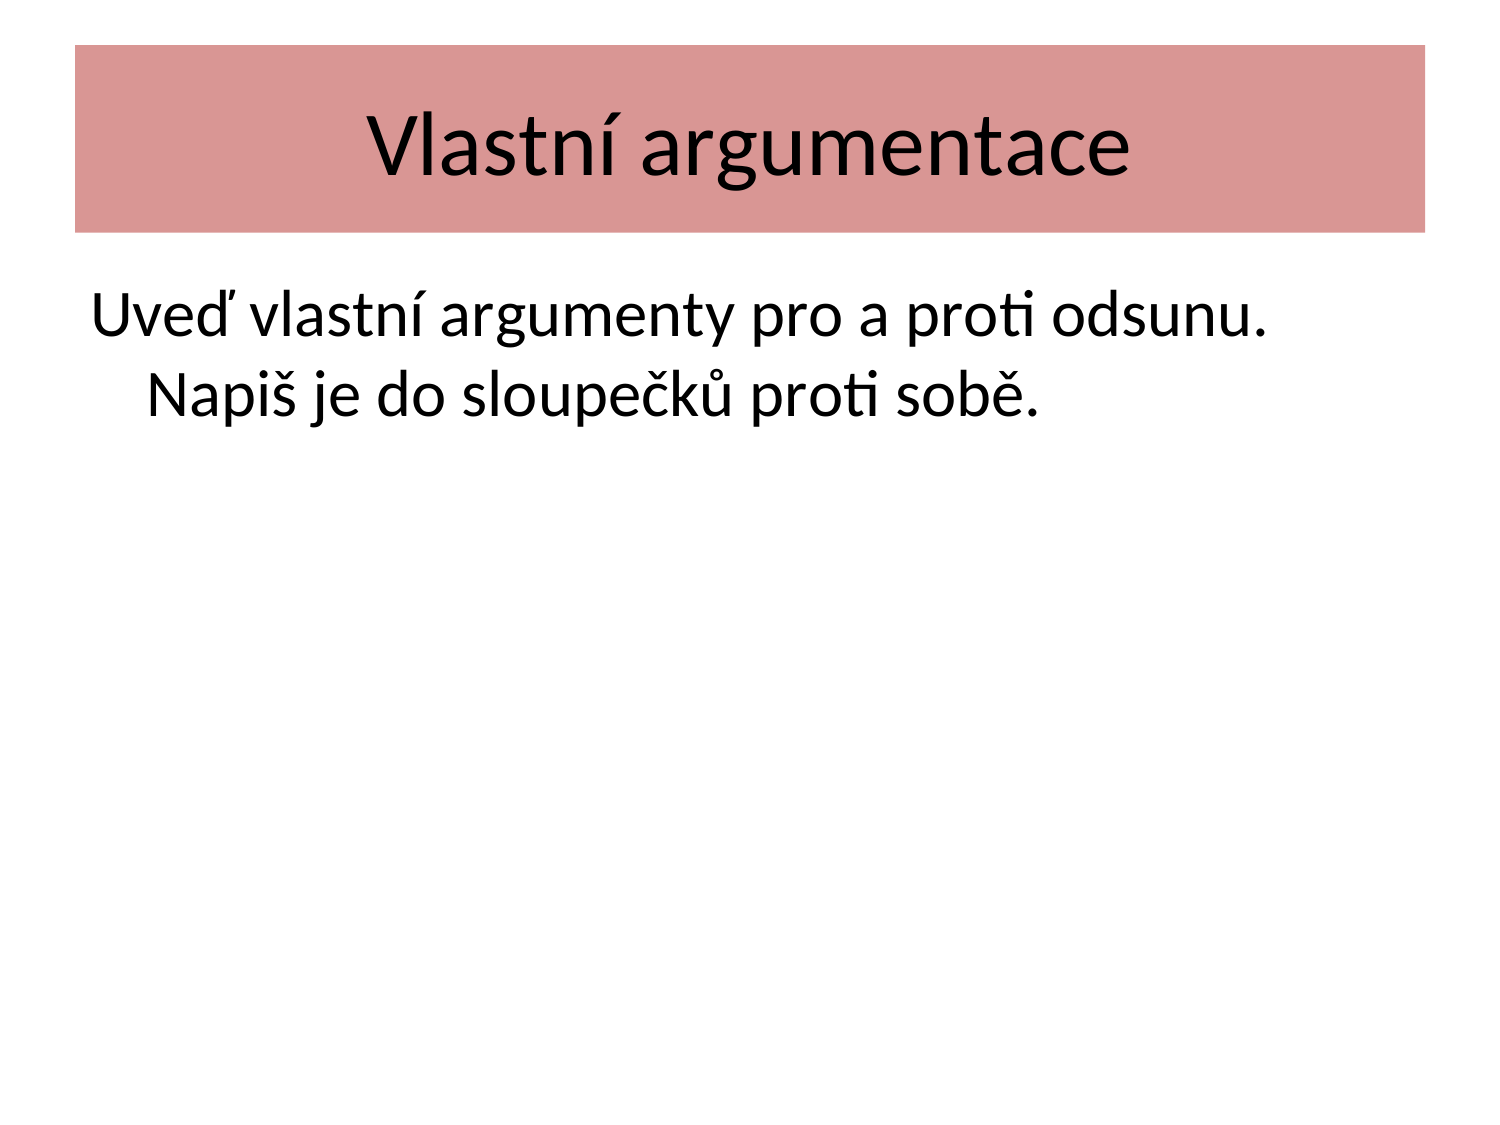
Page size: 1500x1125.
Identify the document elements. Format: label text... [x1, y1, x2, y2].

title Vlastní argumentace [75, 45, 1426, 233]
list Uveď vlastní argumenty pro a proti odsunu. Napiš je do sloupečků proti sobě. [75, 262, 1426, 1006]
